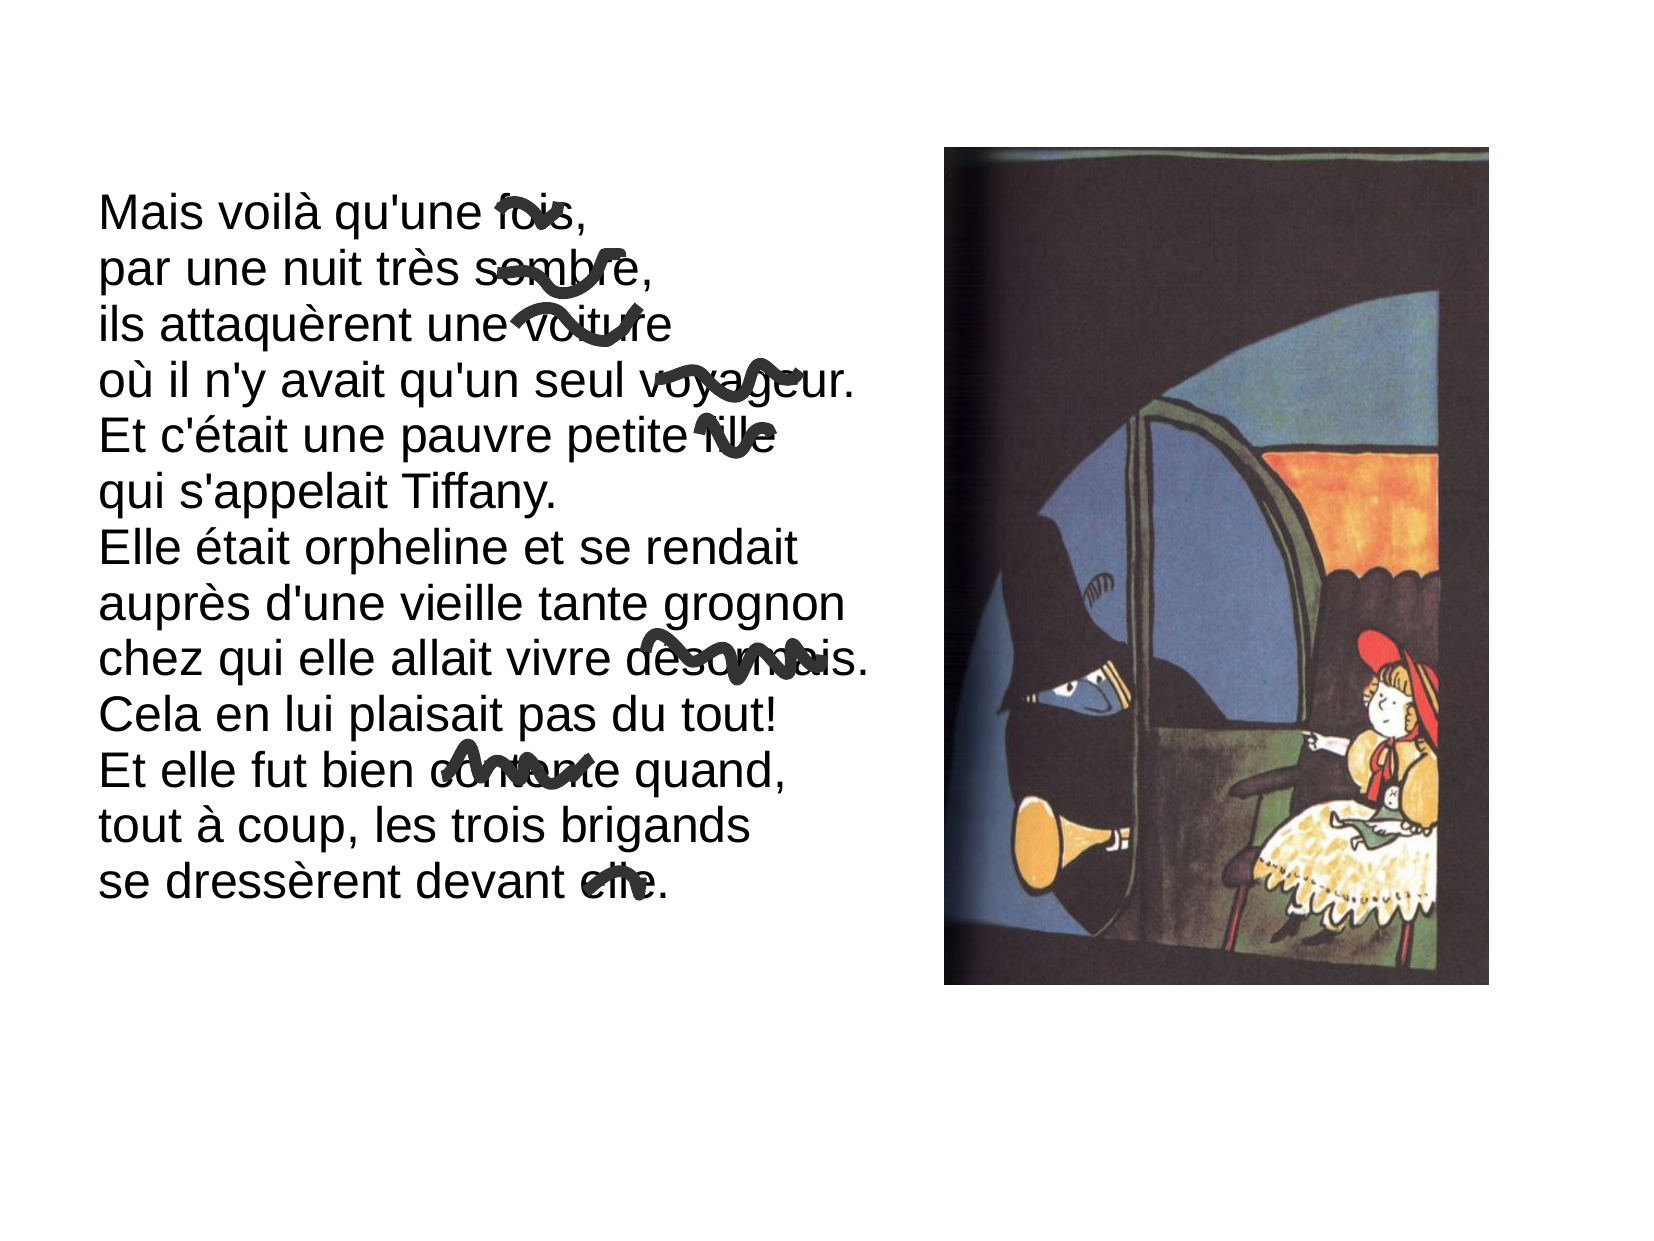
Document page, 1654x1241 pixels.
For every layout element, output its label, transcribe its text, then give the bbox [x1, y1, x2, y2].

picture [944, 147, 1489, 985]
text_box Mais voilà qu'une fois, par une nuit très sombre, ils attaquèrent une voiture où il n'y avait qu'un seul voyageur. Et c'était une pauvre petite fille qui s'appelait Tiffany. Elle était orpheline et se rendait auprès d'une vieille tante grognon chez qui elle allait vivre désormais. Cela en lui plaisait pas du tout! Et elle fut bien contente quand, tout à coup, les trois brigands se dressèrent devant elle. [84, 177, 886, 917]
